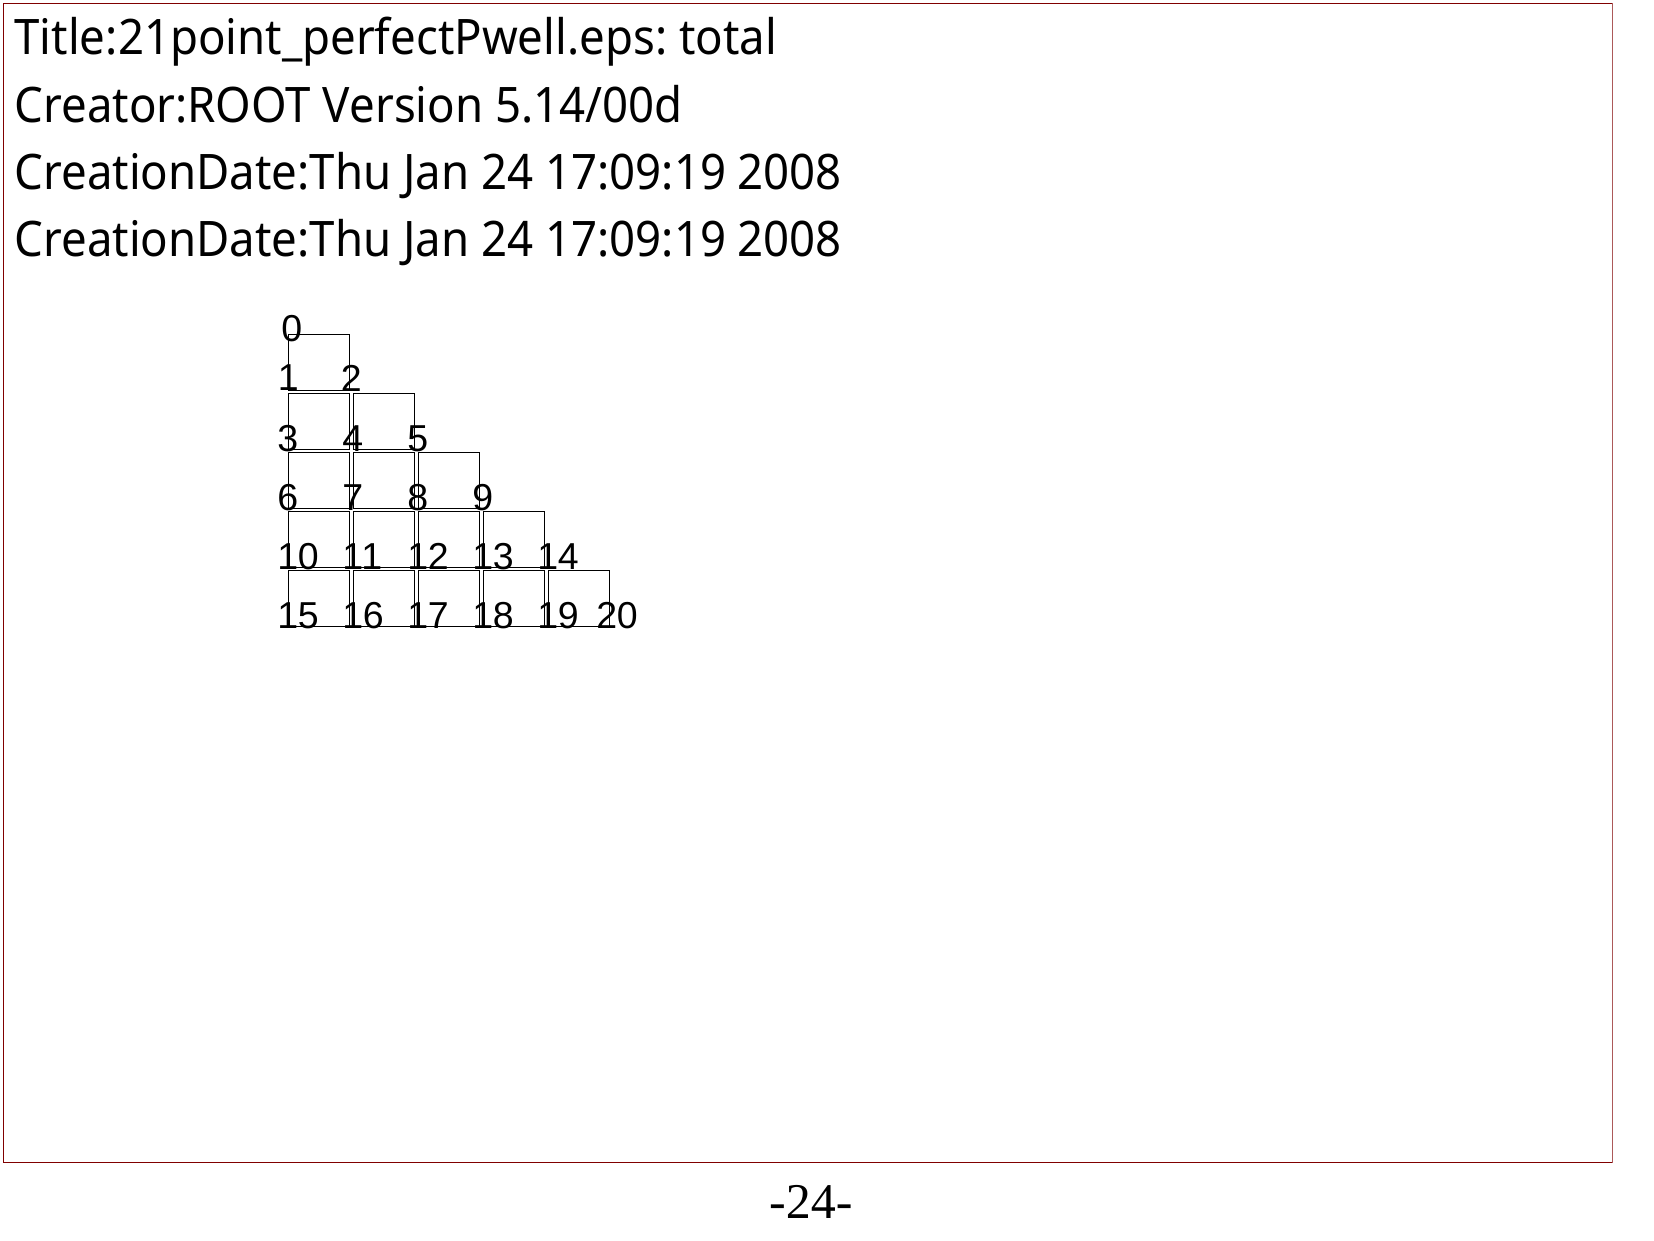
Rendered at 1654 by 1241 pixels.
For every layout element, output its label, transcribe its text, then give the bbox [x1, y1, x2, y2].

text_box 11 [327, 528, 392, 587]
text_box 10 [262, 528, 327, 587]
text_box 17 [392, 587, 457, 658]
text_box 0 [266, 300, 318, 371]
text_box 2 [326, 350, 377, 421]
text_box 5 [392, 409, 443, 468]
text_box 20 [581, 587, 653, 658]
text_box 8 [392, 468, 443, 528]
text_box 16 [327, 587, 392, 658]
text_box 9 [457, 468, 508, 528]
text_box 19 [522, 587, 581, 658]
text_box 13 [457, 528, 522, 587]
text_box 1 [263, 348, 314, 420]
text_box 15 [262, 587, 327, 658]
text_box 12 [392, 528, 457, 587]
text_box 18 [457, 587, 522, 658]
text_box 4 [327, 409, 378, 468]
text_box 14 [522, 528, 594, 587]
picture [0, 0, 1613, 1163]
text_box 7 [327, 468, 378, 528]
text_box 3 [262, 409, 313, 468]
text_box 6 [262, 468, 313, 528]
